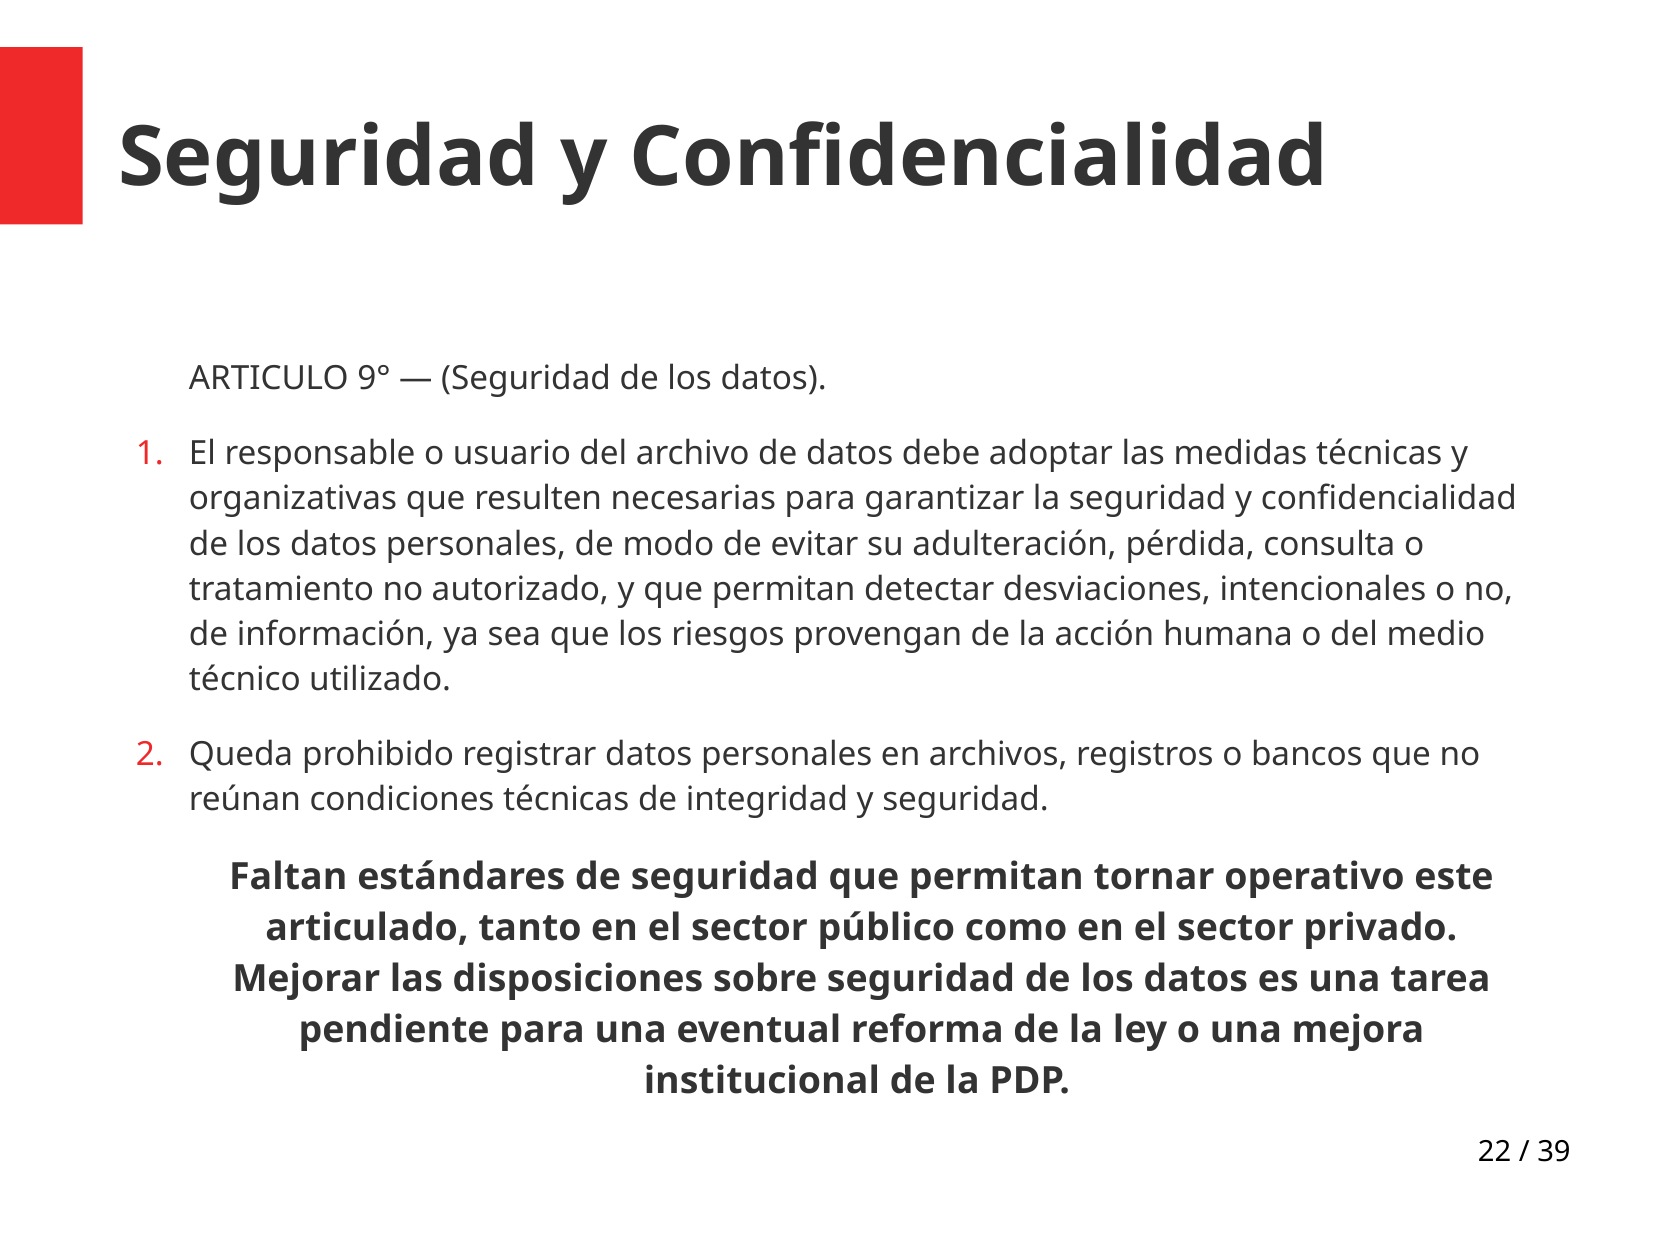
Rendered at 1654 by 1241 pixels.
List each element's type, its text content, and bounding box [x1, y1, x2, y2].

title Seguridad y Confidencialidad [118, 49, 1571, 257]
list ARTICULO 9° — (Seguridad de los datos). El responsable o usuario del archivo de datos debe adoptar las medidas técnicas y organizativas que resulten necesarias para garantizar la seguridad y confidencialidad de los datos personales, de modo de evitar su adulteración, pérdida, consulta o tratamiento no autorizado, y que permitan detectar desviaciones, intencionales o no, de información, ya sea que los riesgos provengan de la acción humana o del medio técnico utilizado. Queda prohibido registrar datos personales en archivos, registros o bancos que no reúnan condiciones técnicas de integridad y seguridad. Faltan estándares de seguridad que permitan tornar operativo este articulado, tanto en el sector público como en el sector privado. Mejorar las disposiciones sobre seguridad de los datos es una tarea pendiente para una eventual reforma de la ley o una mejora institucional de la PDP. [118, 354, 1536, 1074]
